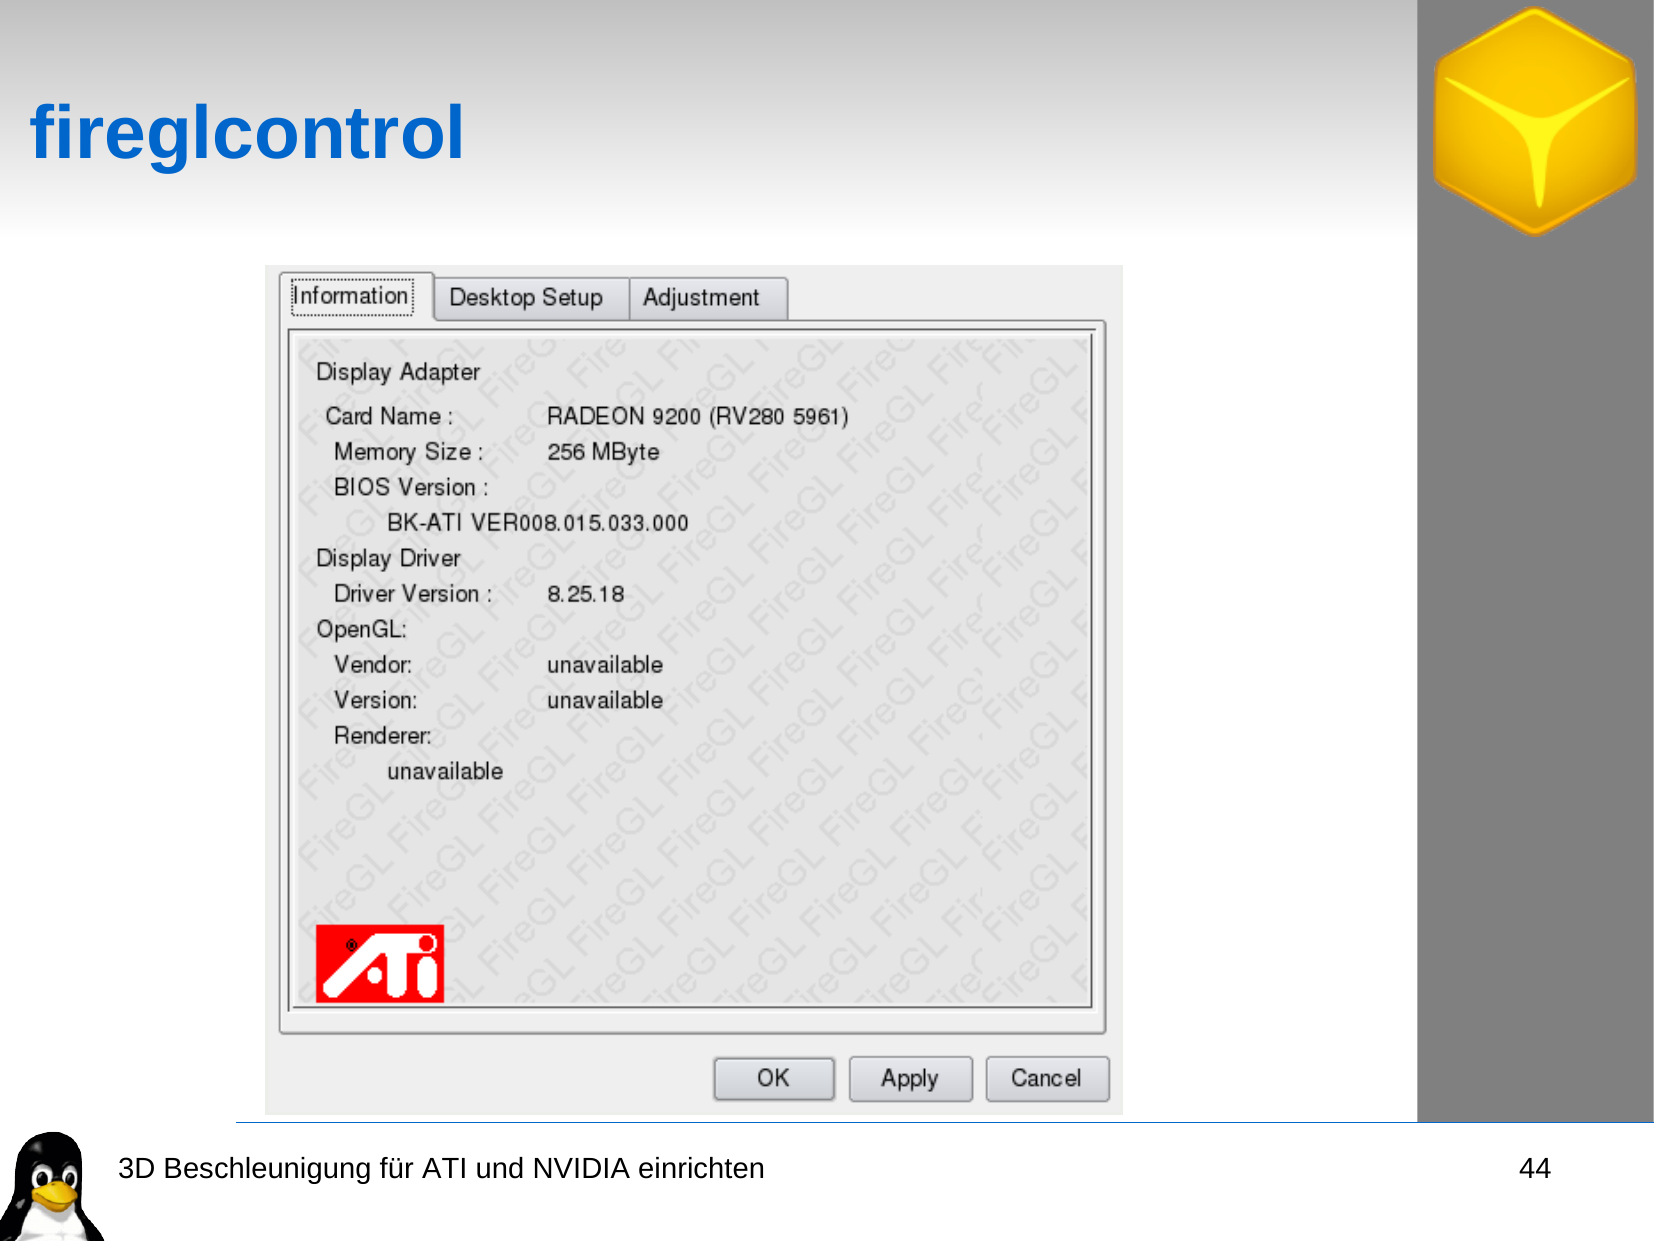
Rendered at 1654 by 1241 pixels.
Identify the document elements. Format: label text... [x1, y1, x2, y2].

title fireglcontrol [29, 29, 1388, 237]
picture [1433, 6, 1638, 237]
picture [265, 265, 1123, 1115]
picture [139, 1160, 148, 1176]
picture [0, 1121, 148, 1241]
